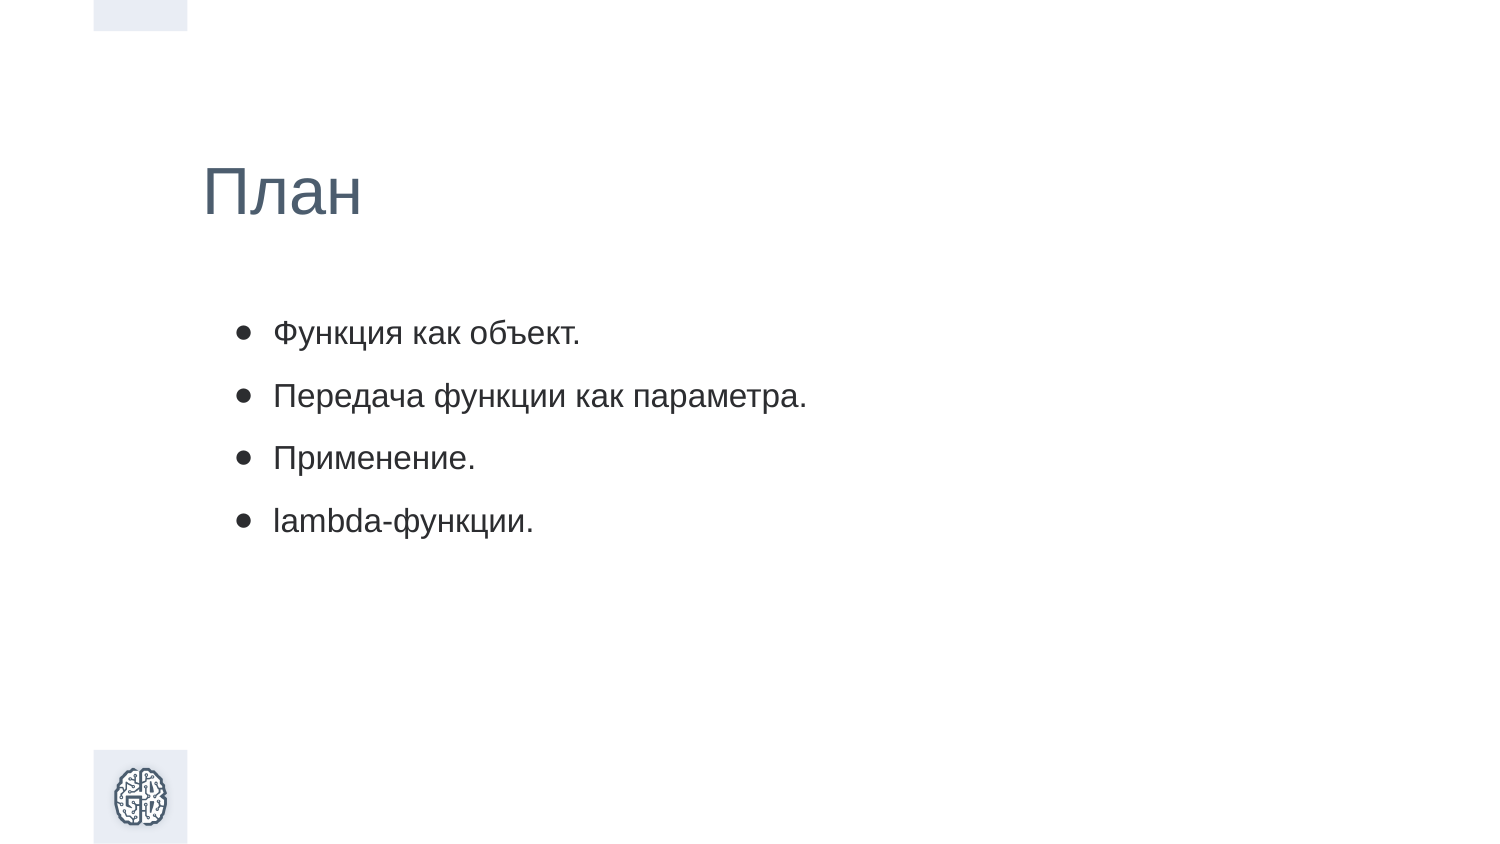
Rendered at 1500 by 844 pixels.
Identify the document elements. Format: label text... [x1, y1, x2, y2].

text_box Передача функции как параметра. [187, 358, 1312, 409]
picture [106, 760, 175, 834]
text_box План [187, 93, 1312, 282]
text_box Функция как объект. [187, 284, 1312, 358]
text_box Применение. [187, 409, 1312, 472]
text_box lambda-функции. [187, 472, 1312, 546]
